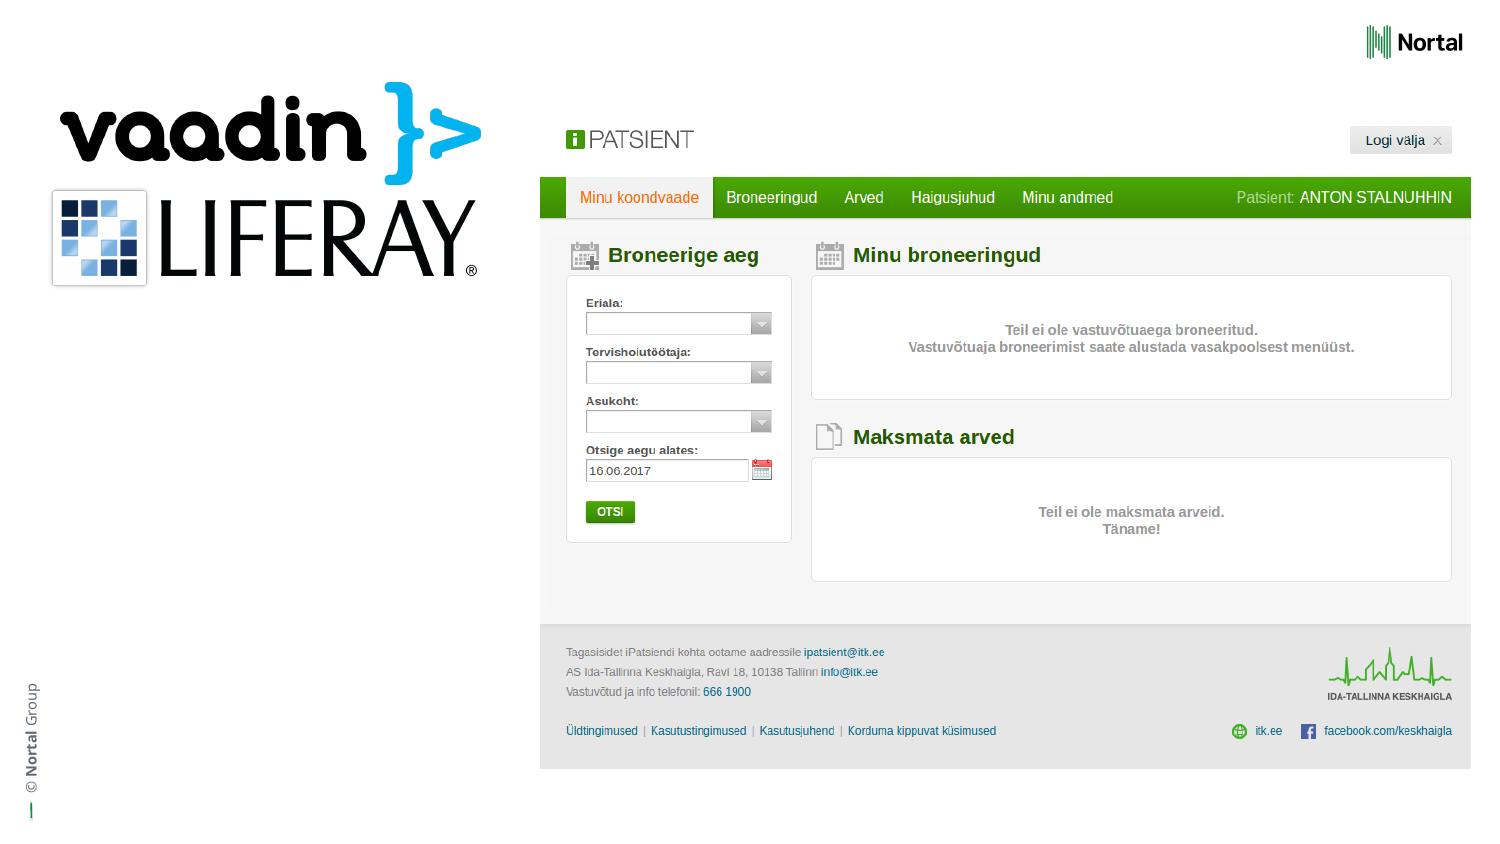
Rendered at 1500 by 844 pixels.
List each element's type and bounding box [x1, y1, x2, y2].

picture [540, 104, 1471, 769]
picture [45, 82, 481, 292]
